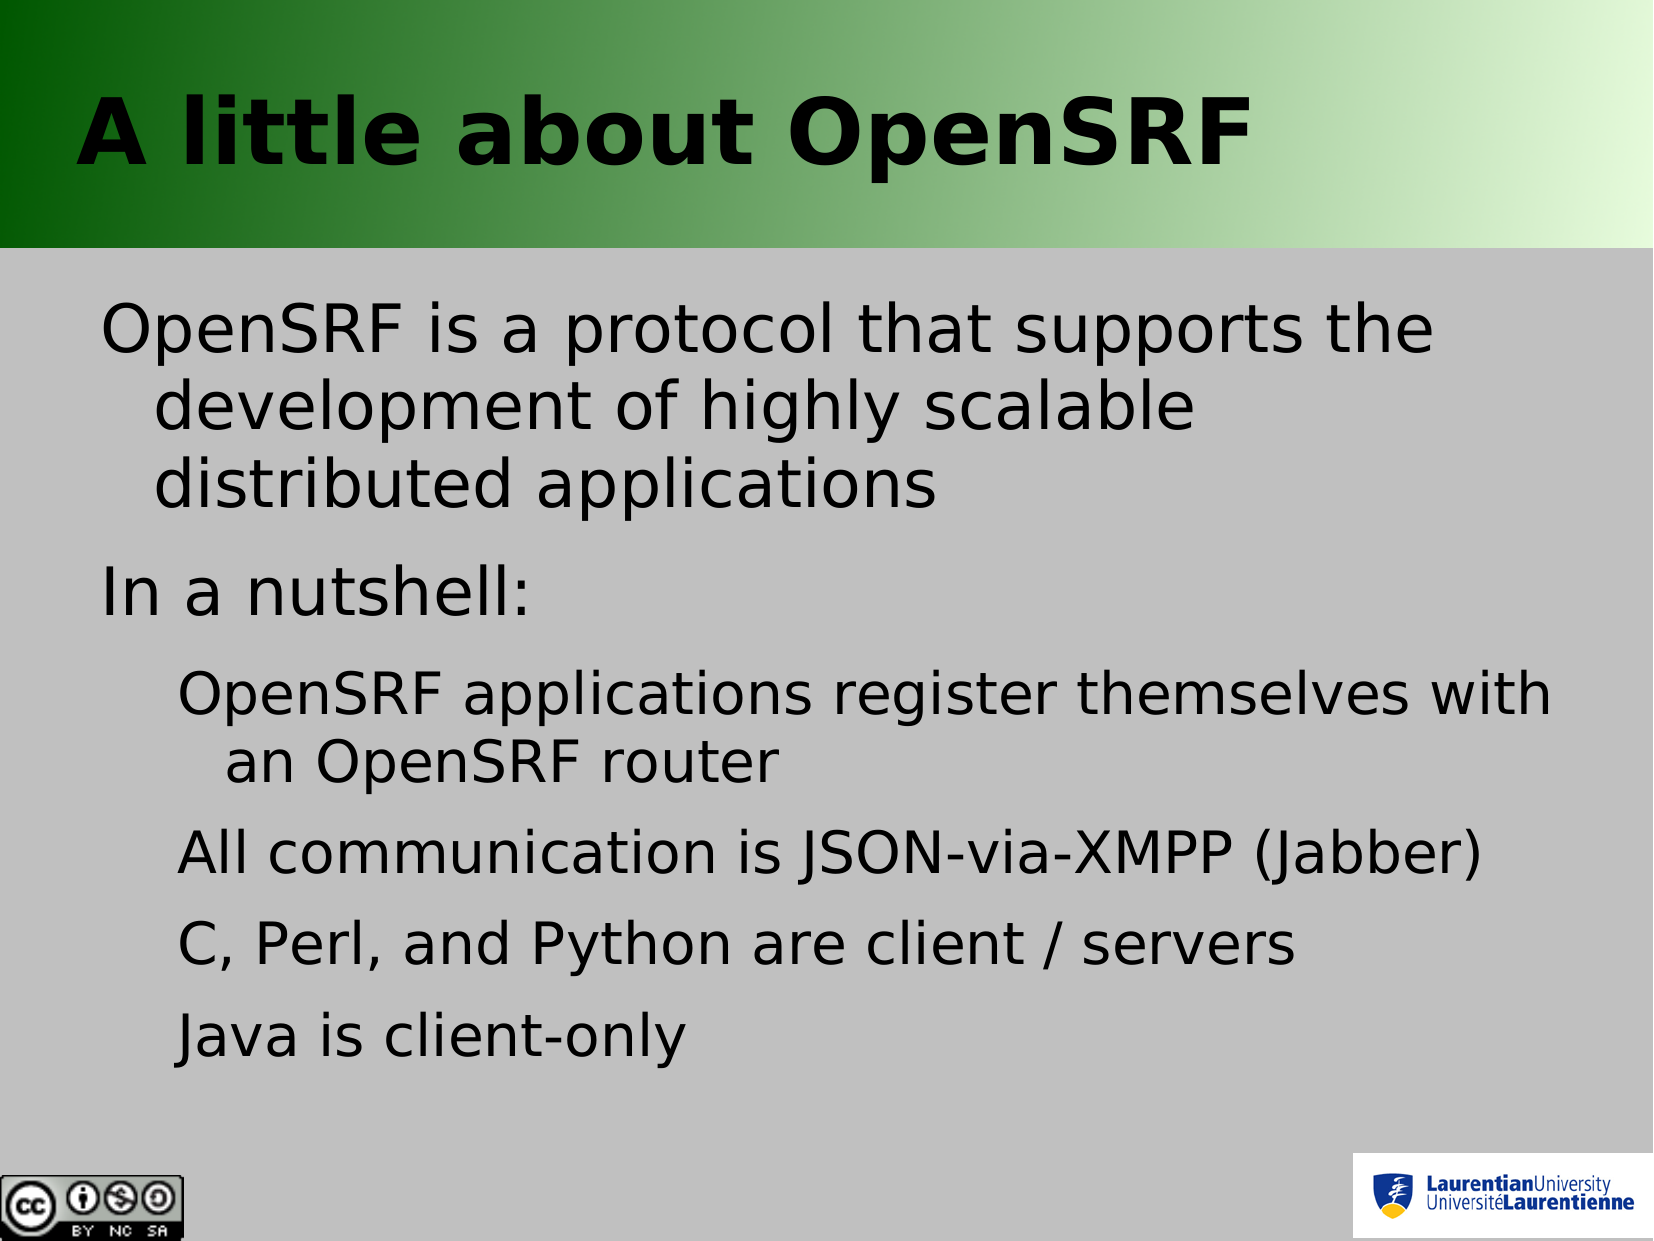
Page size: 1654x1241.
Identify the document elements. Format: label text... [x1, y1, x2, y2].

picture [0, 0, 1653, 248]
title A little about OpenSRF [76, 29, 1565, 237]
picture [1353, 1153, 1653, 1238]
list OpenSRF is a protocol that supports the development of highly scalable distributed applications In a nutshell: OpenSRF applications register themselves with an OpenSRF router All communication is JSON-via-XMPP (Jabber) C, Perl, and Python are client / servers Java is client-only [82, 290, 1571, 1095]
picture [0, 1175, 184, 1241]
